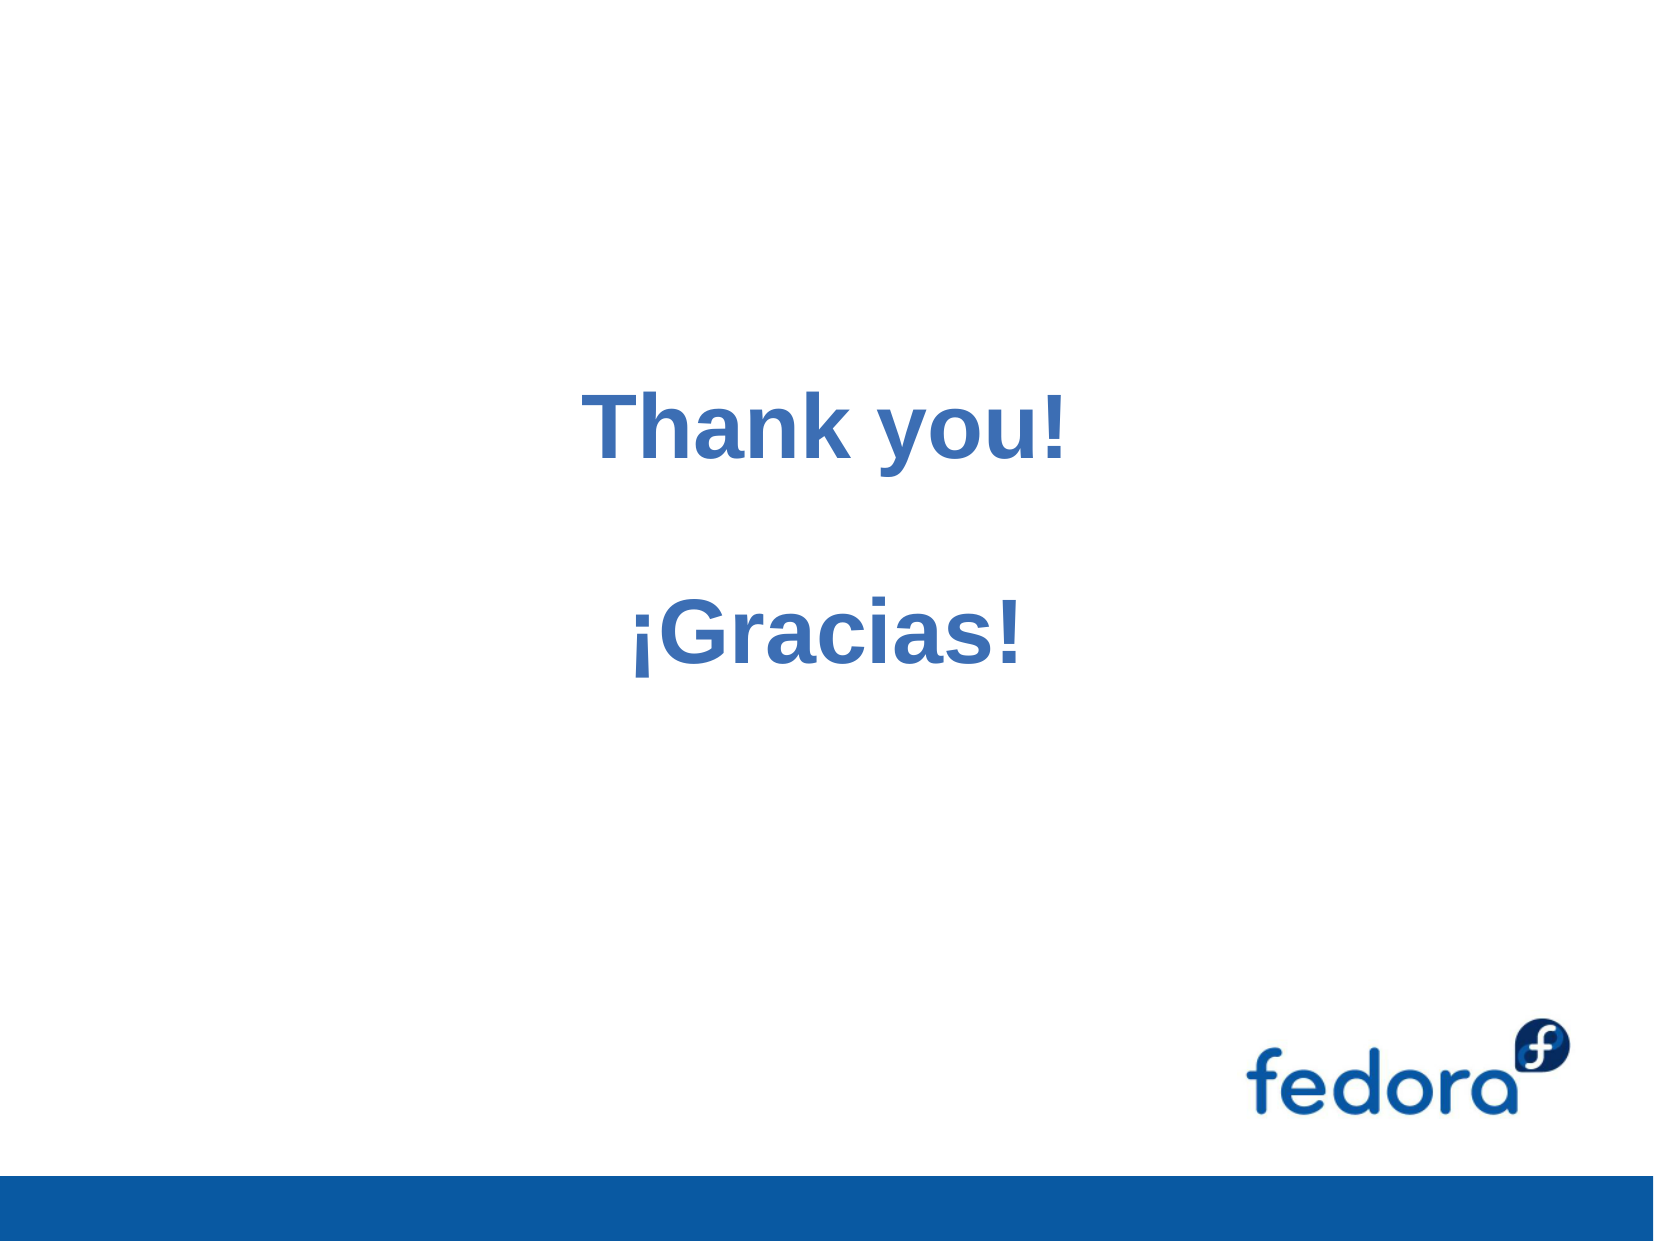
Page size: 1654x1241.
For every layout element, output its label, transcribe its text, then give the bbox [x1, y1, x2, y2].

subtitle Thank you! ¡Gracias! [82, 56, 1571, 1102]
picture [1237, 1010, 1576, 1125]
picture [0, 1176, 1654, 1241]
